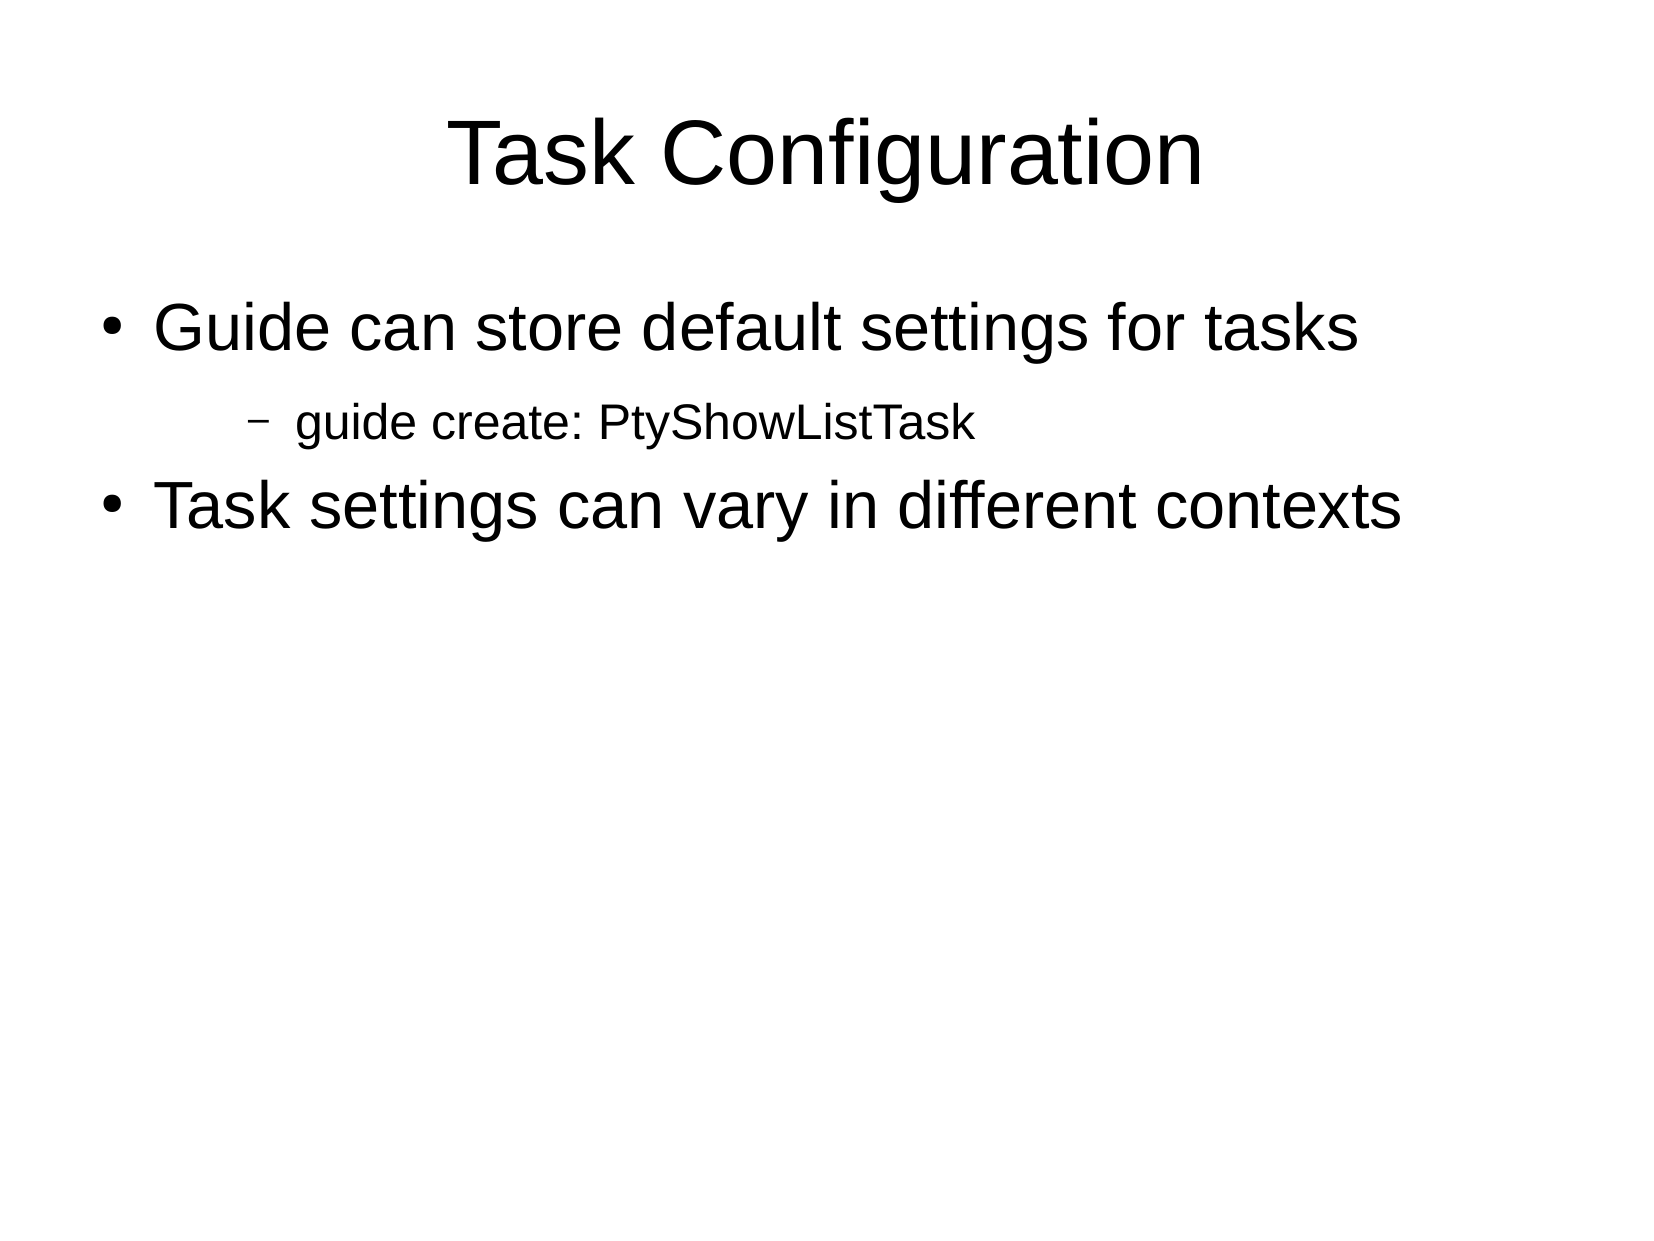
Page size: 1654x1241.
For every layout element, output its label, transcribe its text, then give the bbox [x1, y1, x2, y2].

list Guide can store default settings for tasks guide create: PtyShowListTask Task settings can vary in different contexts [82, 290, 1571, 1109]
title Task Configuration [82, 49, 1571, 257]
